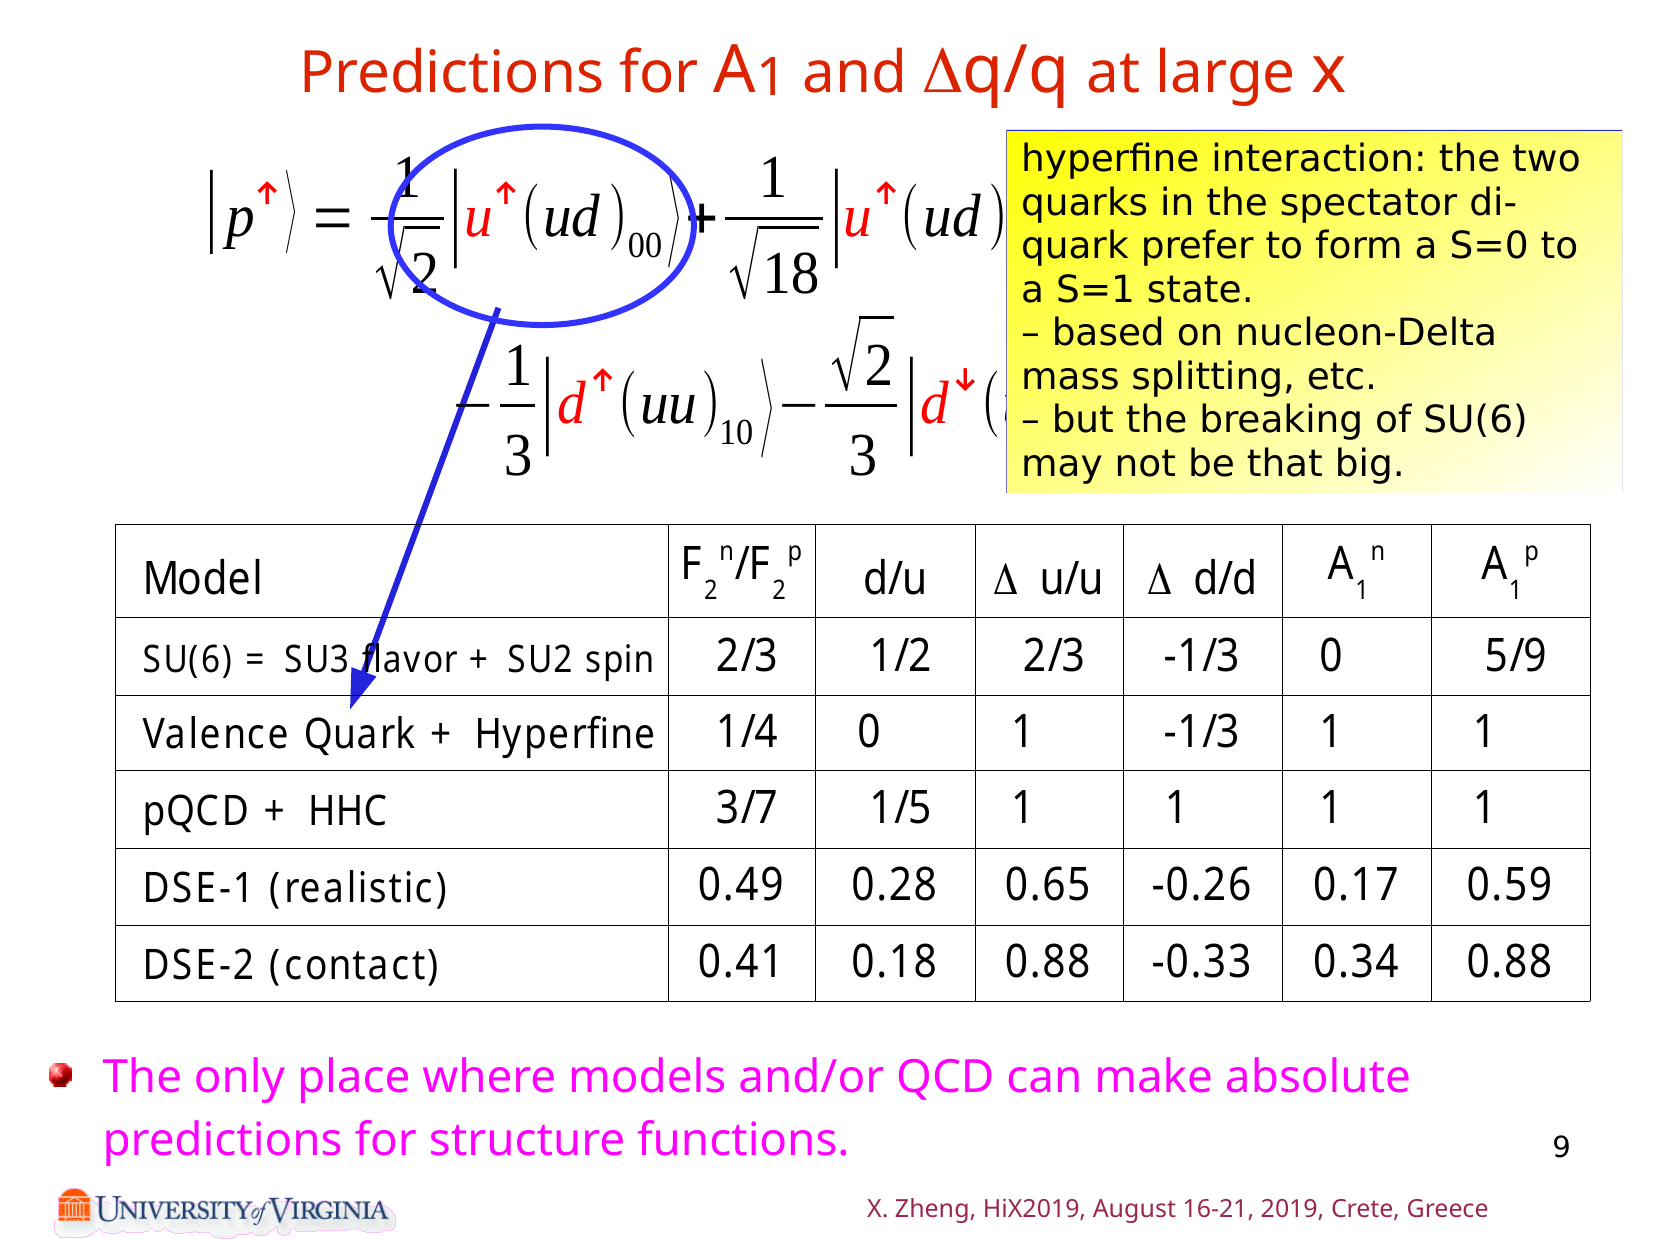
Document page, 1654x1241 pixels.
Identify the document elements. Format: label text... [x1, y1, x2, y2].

chart [193, 132, 1006, 493]
chart [394, 132, 690, 322]
text_box hyperfine interaction: the two quarks in the spectator di-quark prefer to form a S=0 to a S=1 state. – based on nucleon-Delta mass splitting, etc. – but the breaking of SU(6) may not be that big. [1006, 129, 1623, 493]
list The only place where models and/or QCD can make absolute predictions for structure functions. [31, 1043, 1625, 1172]
chart [114, 524, 1592, 1004]
picture [35, 1172, 409, 1241]
title Predictions for A1 and Dq/q at large x [68, 15, 1577, 119]
